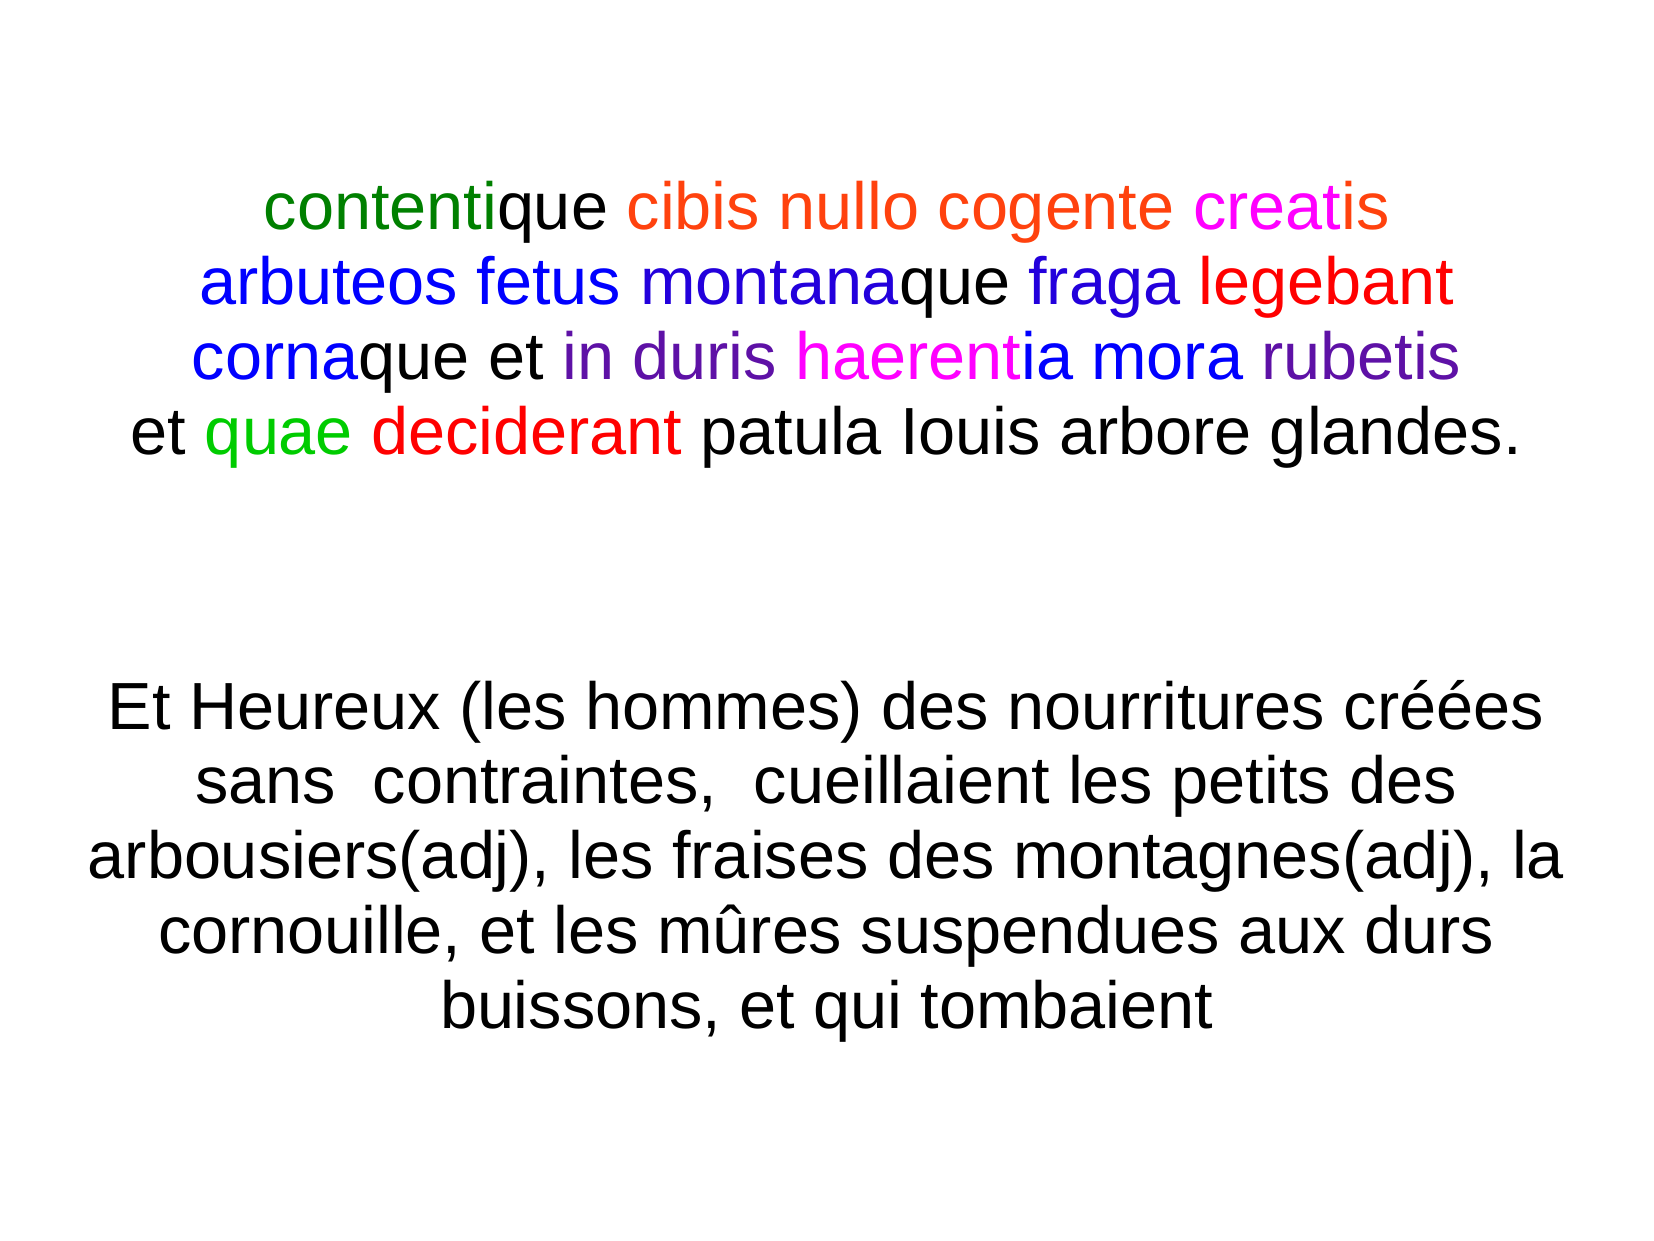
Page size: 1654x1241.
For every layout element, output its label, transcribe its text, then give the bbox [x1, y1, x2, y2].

subtitle Et Heureux (les hommes) des nourritures créées sans contraintes, cueillaient les petits des arbousiers(adj), les fraises des montagnes(adj), la cornouille, et les mûres suspendues aux durs buissons, et qui tombaient [82, 602, 1571, 1109]
title contentique cibis nullo cogente creatis arbuteos fetus montanaque fraga legebant cornaque et in duris haerentia mora rubetis et quae deciderant patula Iouis arbore glandes. [47, 35, 1607, 603]
